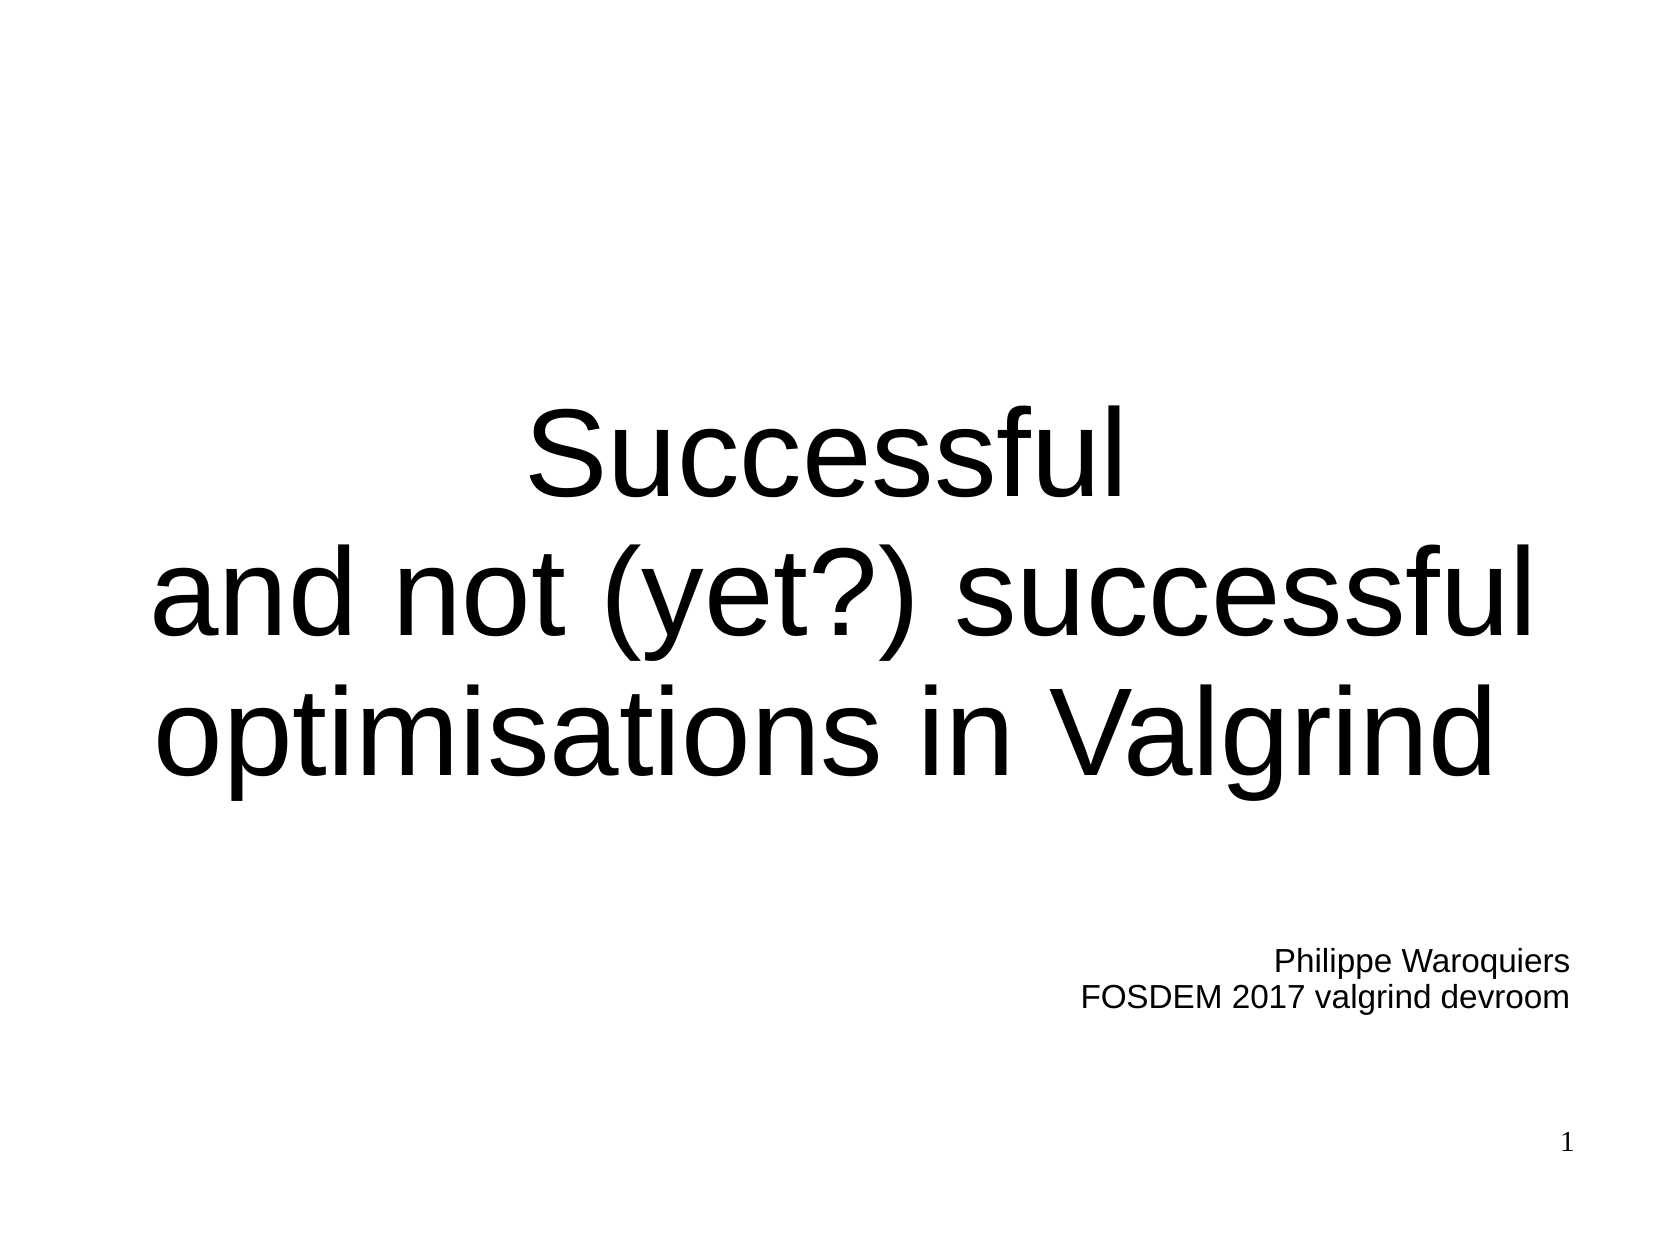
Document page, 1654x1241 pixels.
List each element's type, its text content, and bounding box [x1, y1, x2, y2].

subtitle Successful and not (yet?) successful optimisations in Valgrind Philippe Waroquiers FOSDEM 2017 valgrind devroom [82, 297, 1571, 1102]
